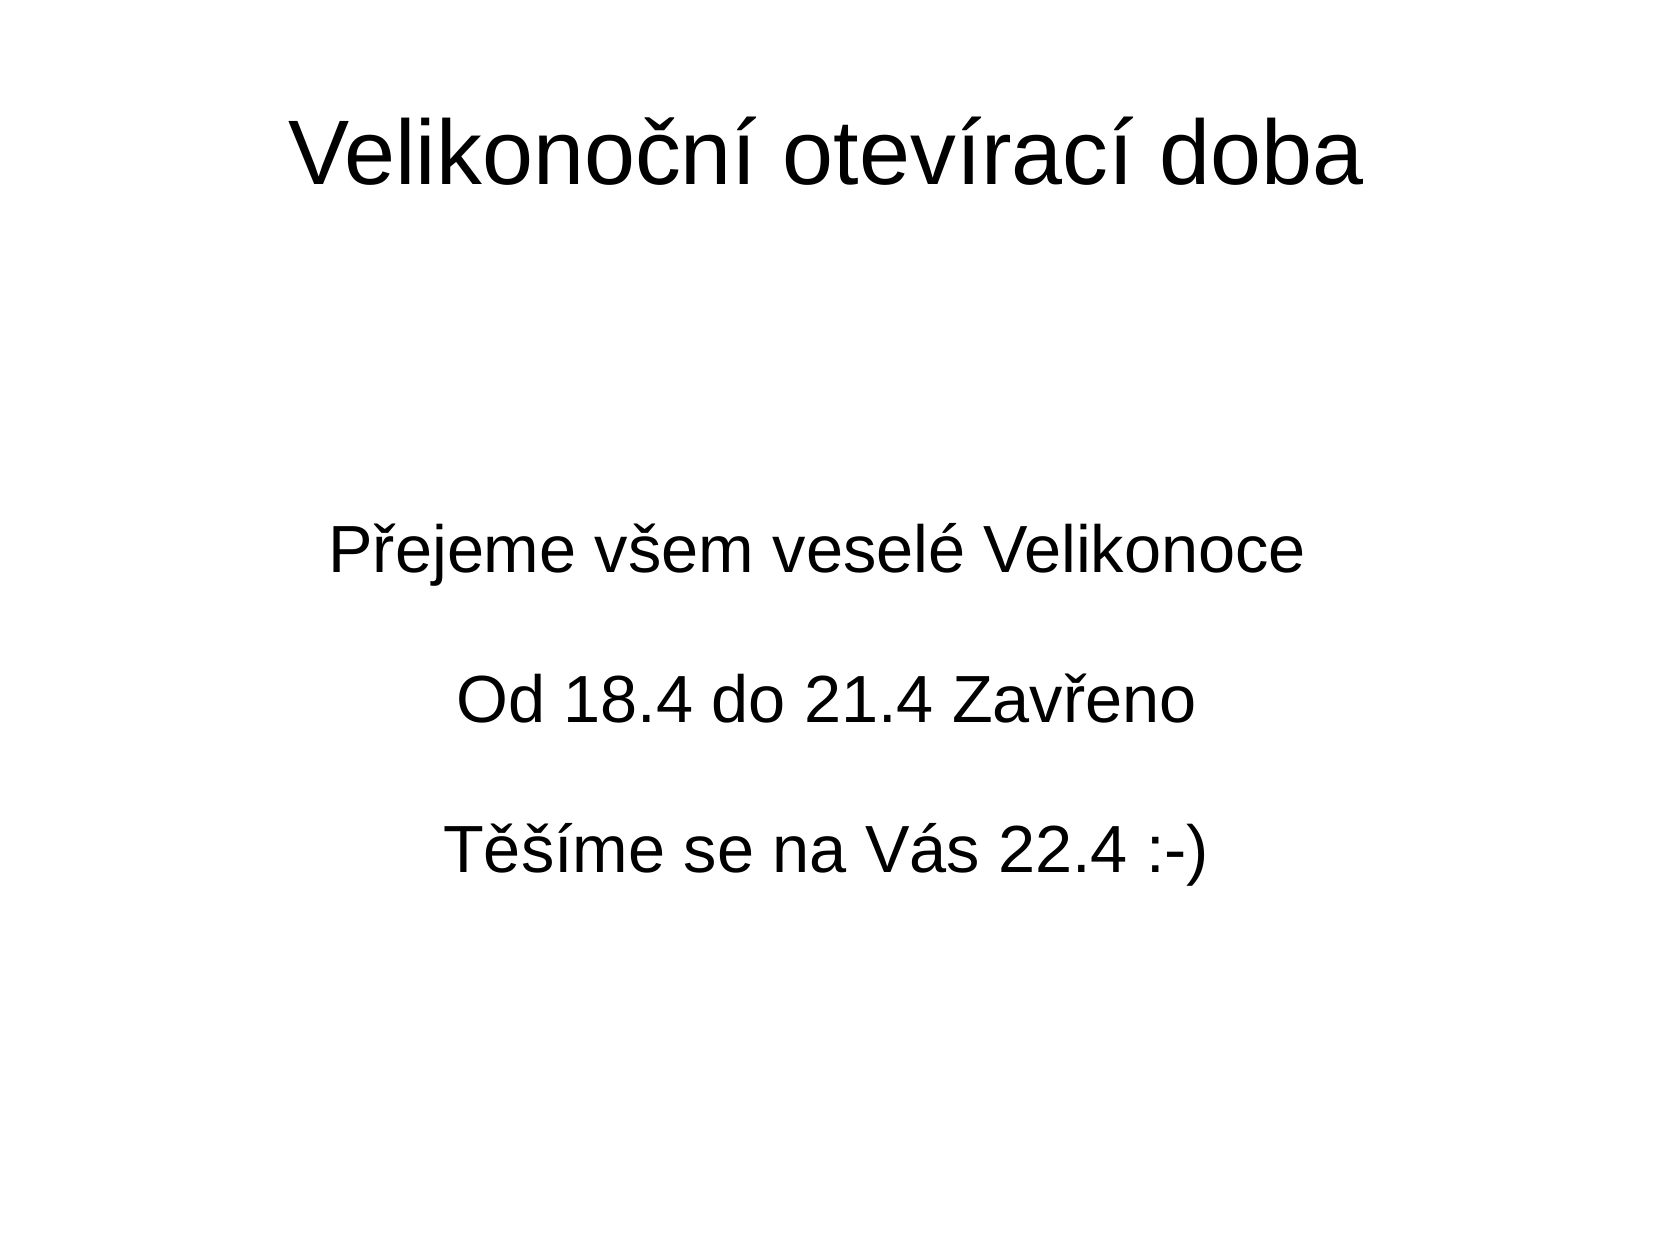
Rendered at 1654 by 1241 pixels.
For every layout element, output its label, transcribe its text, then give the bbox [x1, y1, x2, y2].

title Velikonoční otevírací doba [82, 49, 1571, 257]
subtitle Přejeme všem veselé Velikonoce Od 18.4 do 21.4 Zavřeno Těšíme se na Vás 22.4 :-) [82, 290, 1571, 1109]
